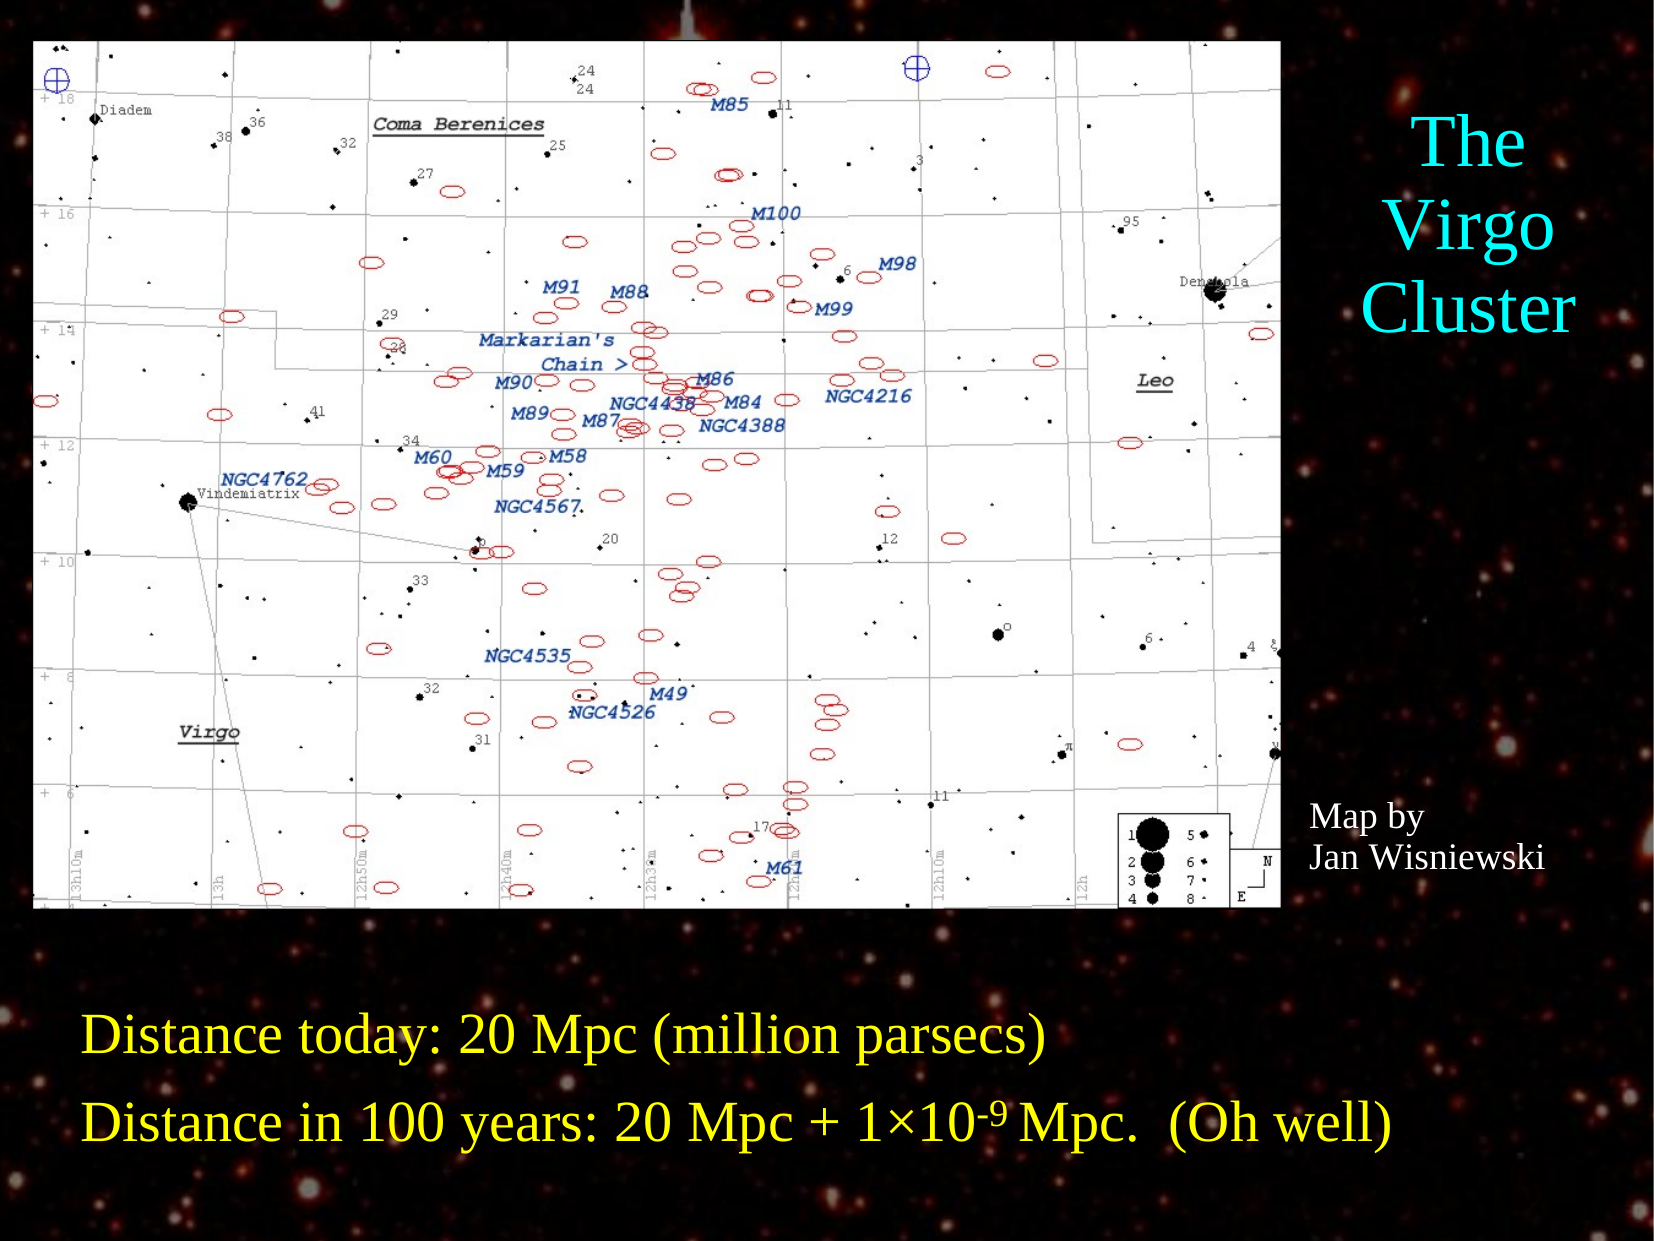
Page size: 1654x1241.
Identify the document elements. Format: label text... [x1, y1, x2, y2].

text_box Distance today: 20 Mpc (million parsecs) Distance in 100 years: 20 Mpc + 1×10-9 Mpc. (Oh well) [80, 1001, 1455, 1155]
text_box The Virgo Cluster [1360, 99, 1578, 349]
text_box Map by Jan Wisniewski [1309, 794, 1546, 878]
picture [0, 0, 1654, 1241]
